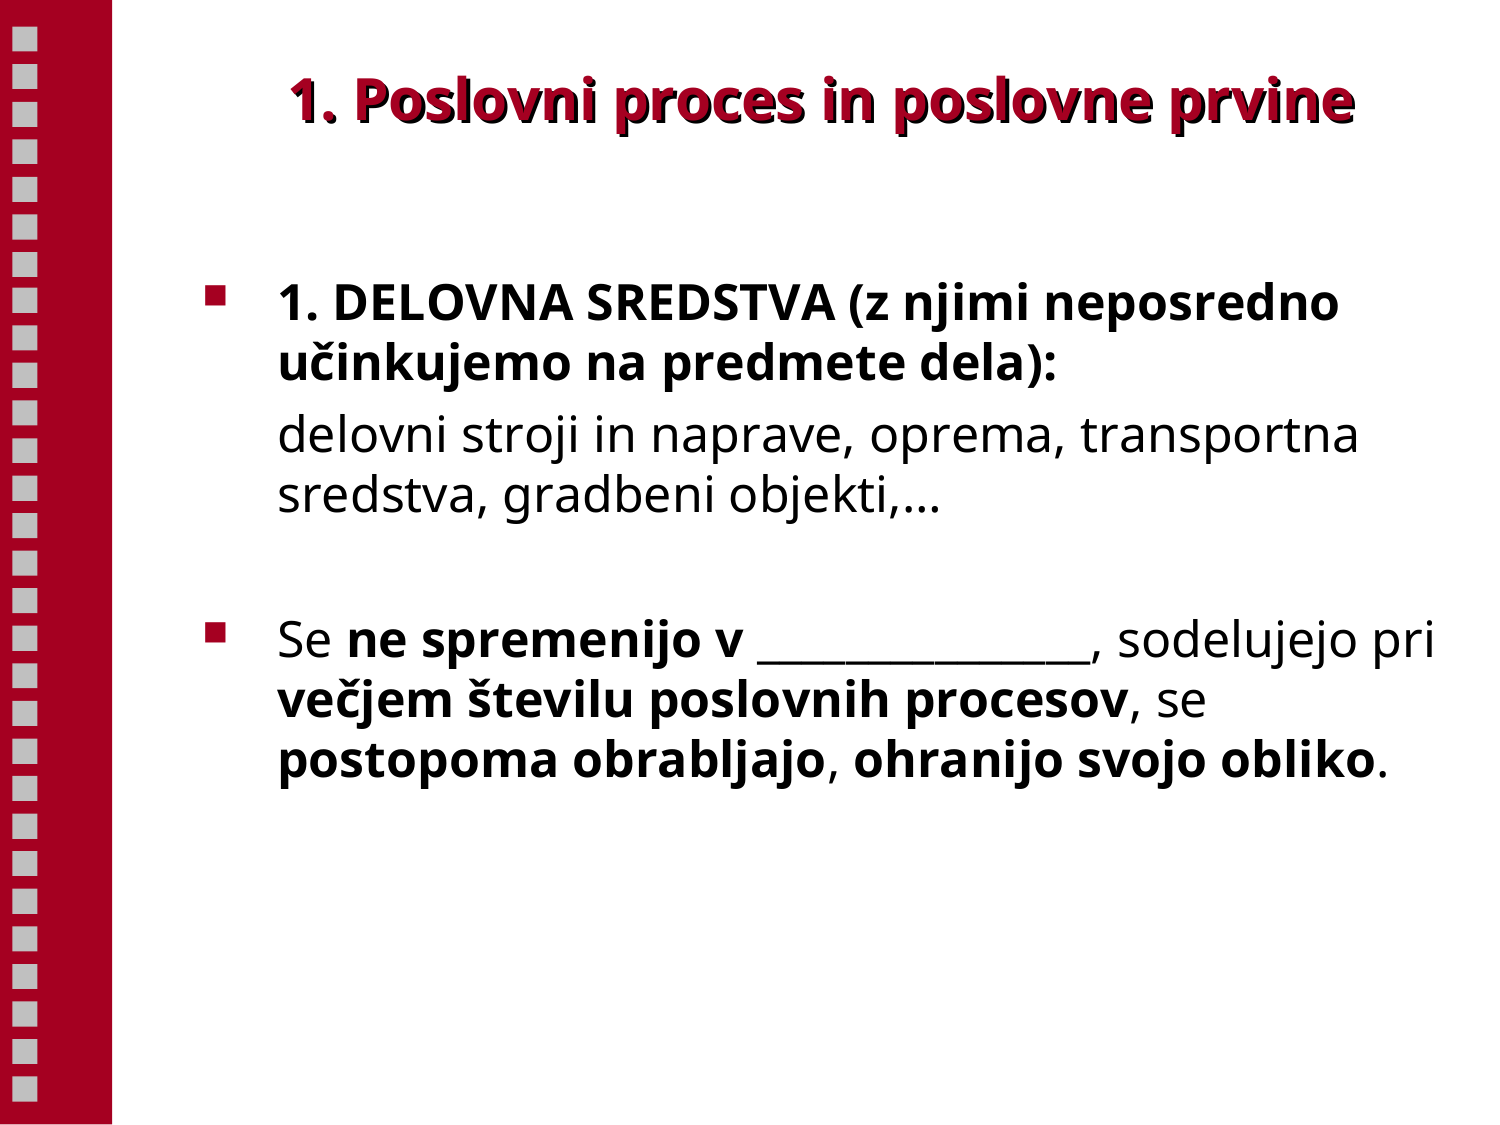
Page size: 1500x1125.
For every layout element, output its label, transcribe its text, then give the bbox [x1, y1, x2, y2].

text_box 1. Poslovni proces in poslovne prvine [183, 30, 1459, 164]
text_box 1. DELOVNA SREDSTVA (z njimi neposredno učinkujemo na predmete dela): delovni stroji in naprave, oprema, transportna sredstva, gradbeni objekti,… Se ne spremenijo v _______________, sodelujejo pri večjem številu poslovnih procesov, se postopoma obrabljajo, ohranijo svojo obliko. [187, 262, 1463, 1075]
